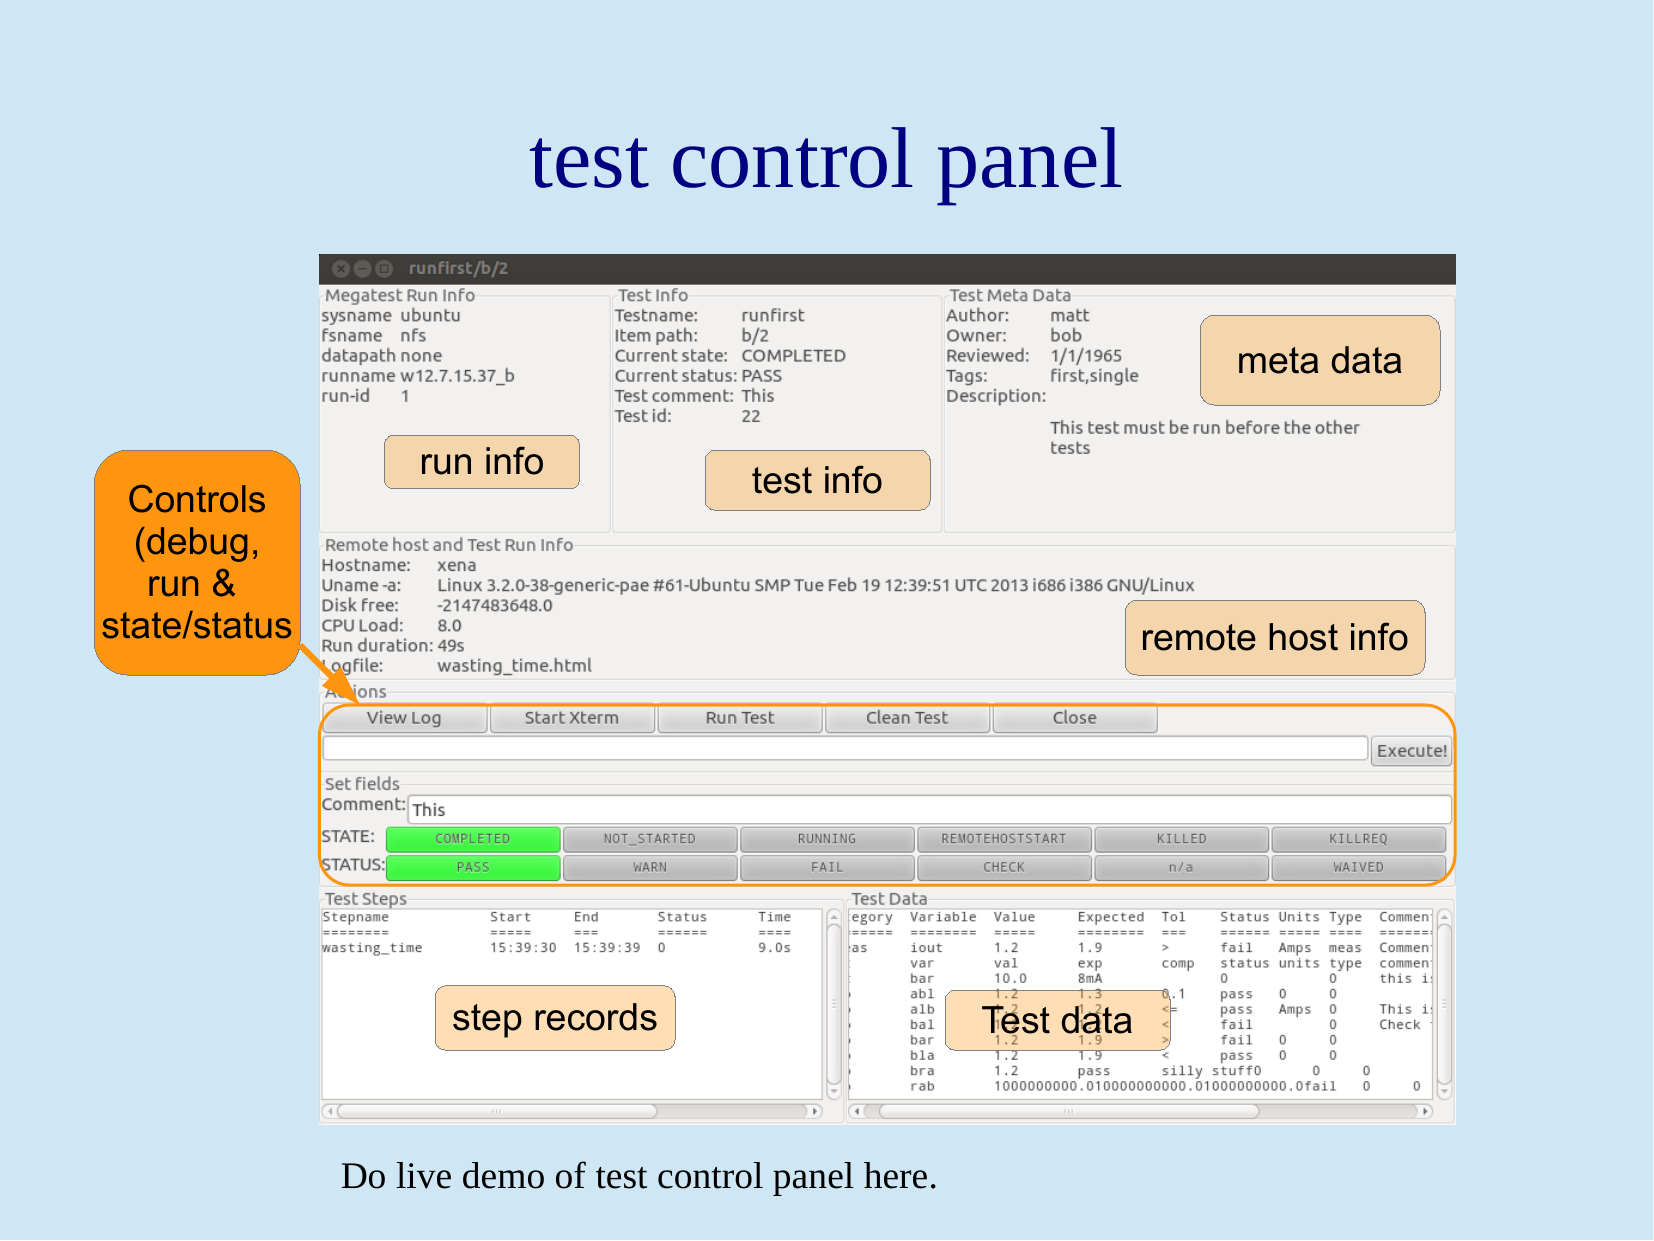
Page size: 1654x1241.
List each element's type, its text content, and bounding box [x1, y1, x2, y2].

text_box step records [435, 985, 676, 1051]
list Do live demo of test control panel here. [270, 1155, 1359, 1231]
text_box Controls (debug, run & state/status [94, 450, 301, 676]
text_box run info [384, 435, 580, 489]
title test control panel [82, 55, 1571, 263]
picture [319, 670, 353, 724]
picture [319, 865, 1456, 1126]
picture [321, 707, 1453, 883]
text_box remote host info [1125, 600, 1426, 676]
text_box meta data [1200, 315, 1441, 406]
text_box Test data [945, 990, 1171, 1051]
text_box test info [705, 450, 931, 511]
picture [319, 263, 1456, 725]
